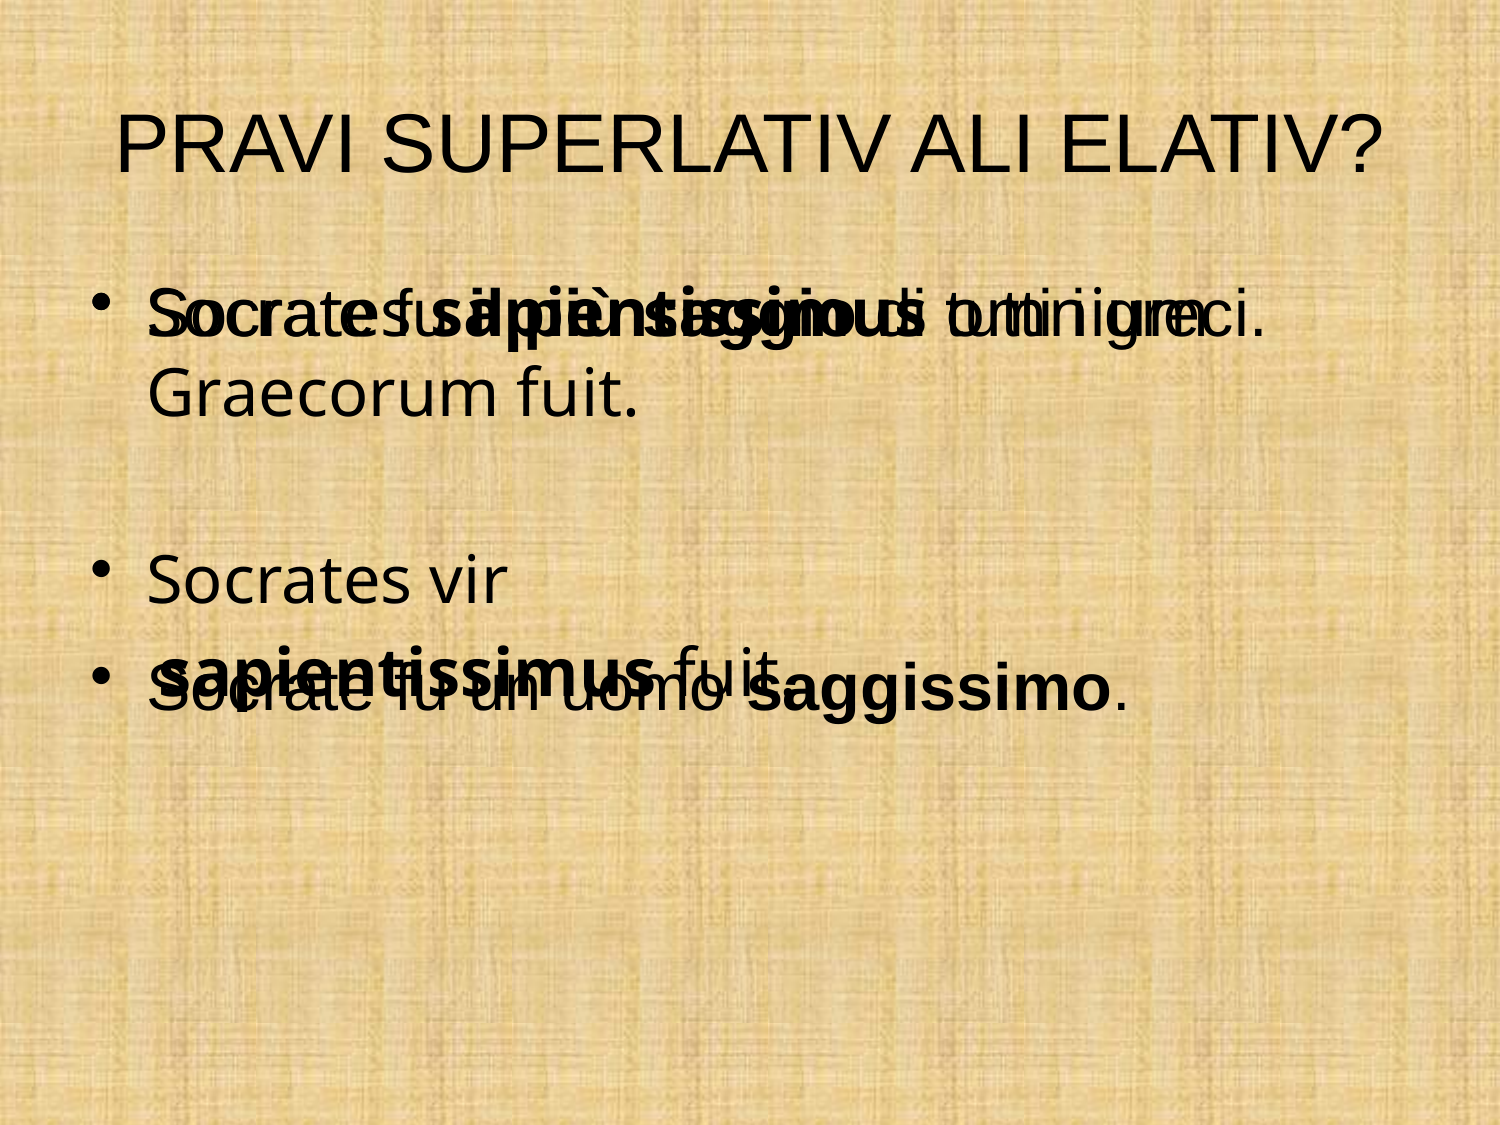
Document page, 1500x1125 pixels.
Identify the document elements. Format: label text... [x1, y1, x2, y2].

title PRAVI SUPERLATIV ALI ELATIV? [75, 45, 1425, 233]
list Socrate fu il più saggio di tutti i greci. Socrate fu un uomo saggissimo. [75, 262, 1425, 1005]
picture [0, 0, 1500, 1125]
